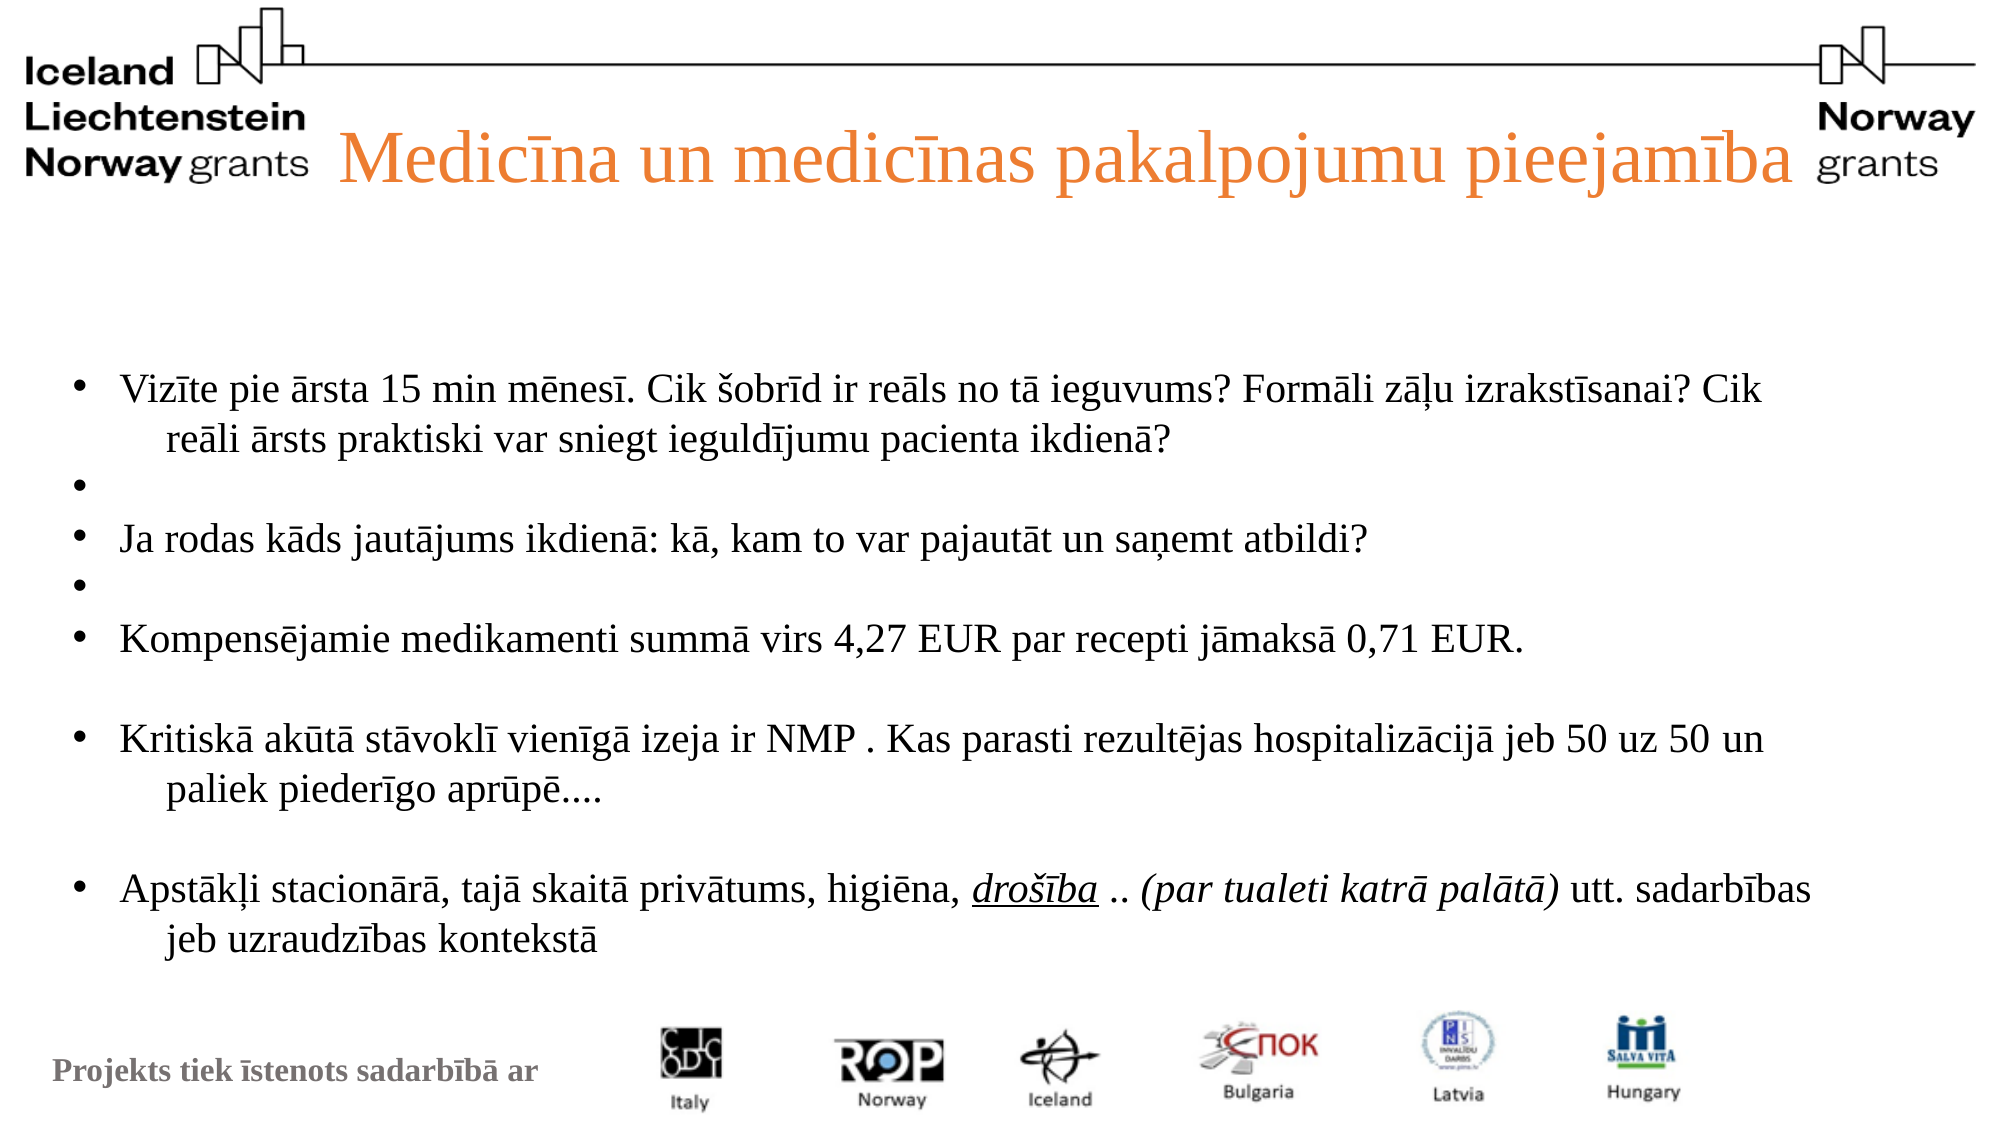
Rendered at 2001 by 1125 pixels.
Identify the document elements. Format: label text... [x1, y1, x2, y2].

picture [607, 1002, 1755, 1118]
text_box Vizīte pie ārsta 15 min mēnesī. Cik šobrīd ir reāls no tā ieguvums? Formāli zāļu izrakstīsanai? Cik reāli ārsts praktiski var sniegt ieguldījumu pacienta ikdienā? Ja rodas kāds jautājums ikdienā: kā, kam to var pajautāt un saņemt atbildi? Kompensējamie medikamenti summā virs 4,27 EUR par recepti jāmaksā 0,71 EUR. Kritiskā akūtā stāvoklī vienīgā izeja ir NMP . Kas parasti rezultējas hospitalizācijā jeb 50 uz 50 un paliek piederīgo aprūpē.... Apstākļi stacionārā, tajā skaitā privātums, higiēna, drošība .. (par tualeti katrā palātā) utt. sadarbības jeb uzraudzības kontekstā [57, 352, 1853, 974]
text_box Projekts tiek īstenots sadarbībā ar [37, 1040, 607, 1097]
title Medicīna un medicīnas pakalpojumu pieejamība [323, 49, 2000, 267]
picture [24, 7, 1976, 185]
